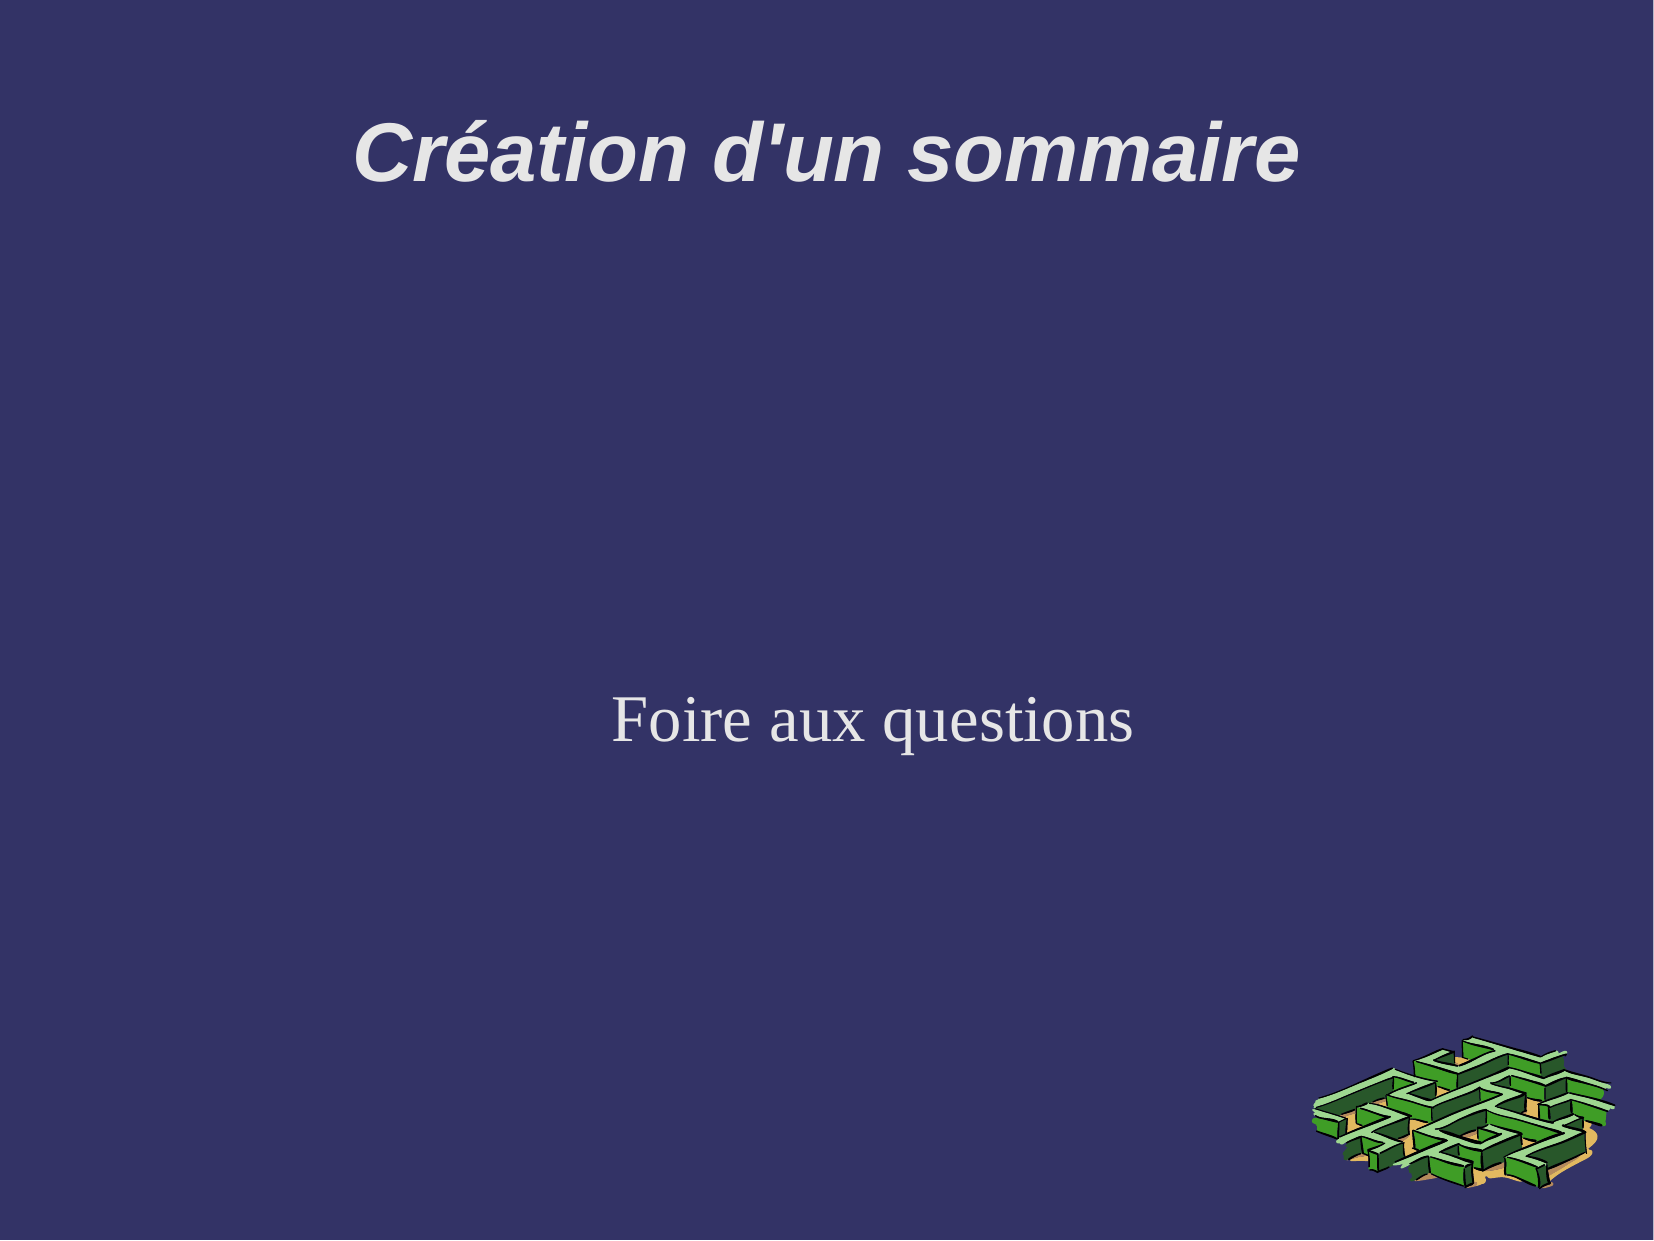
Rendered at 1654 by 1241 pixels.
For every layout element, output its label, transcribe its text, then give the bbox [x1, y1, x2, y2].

subtitle Foire aux questions [178, 364, 1570, 1147]
title Création d'un sommaire [82, 49, 1571, 257]
